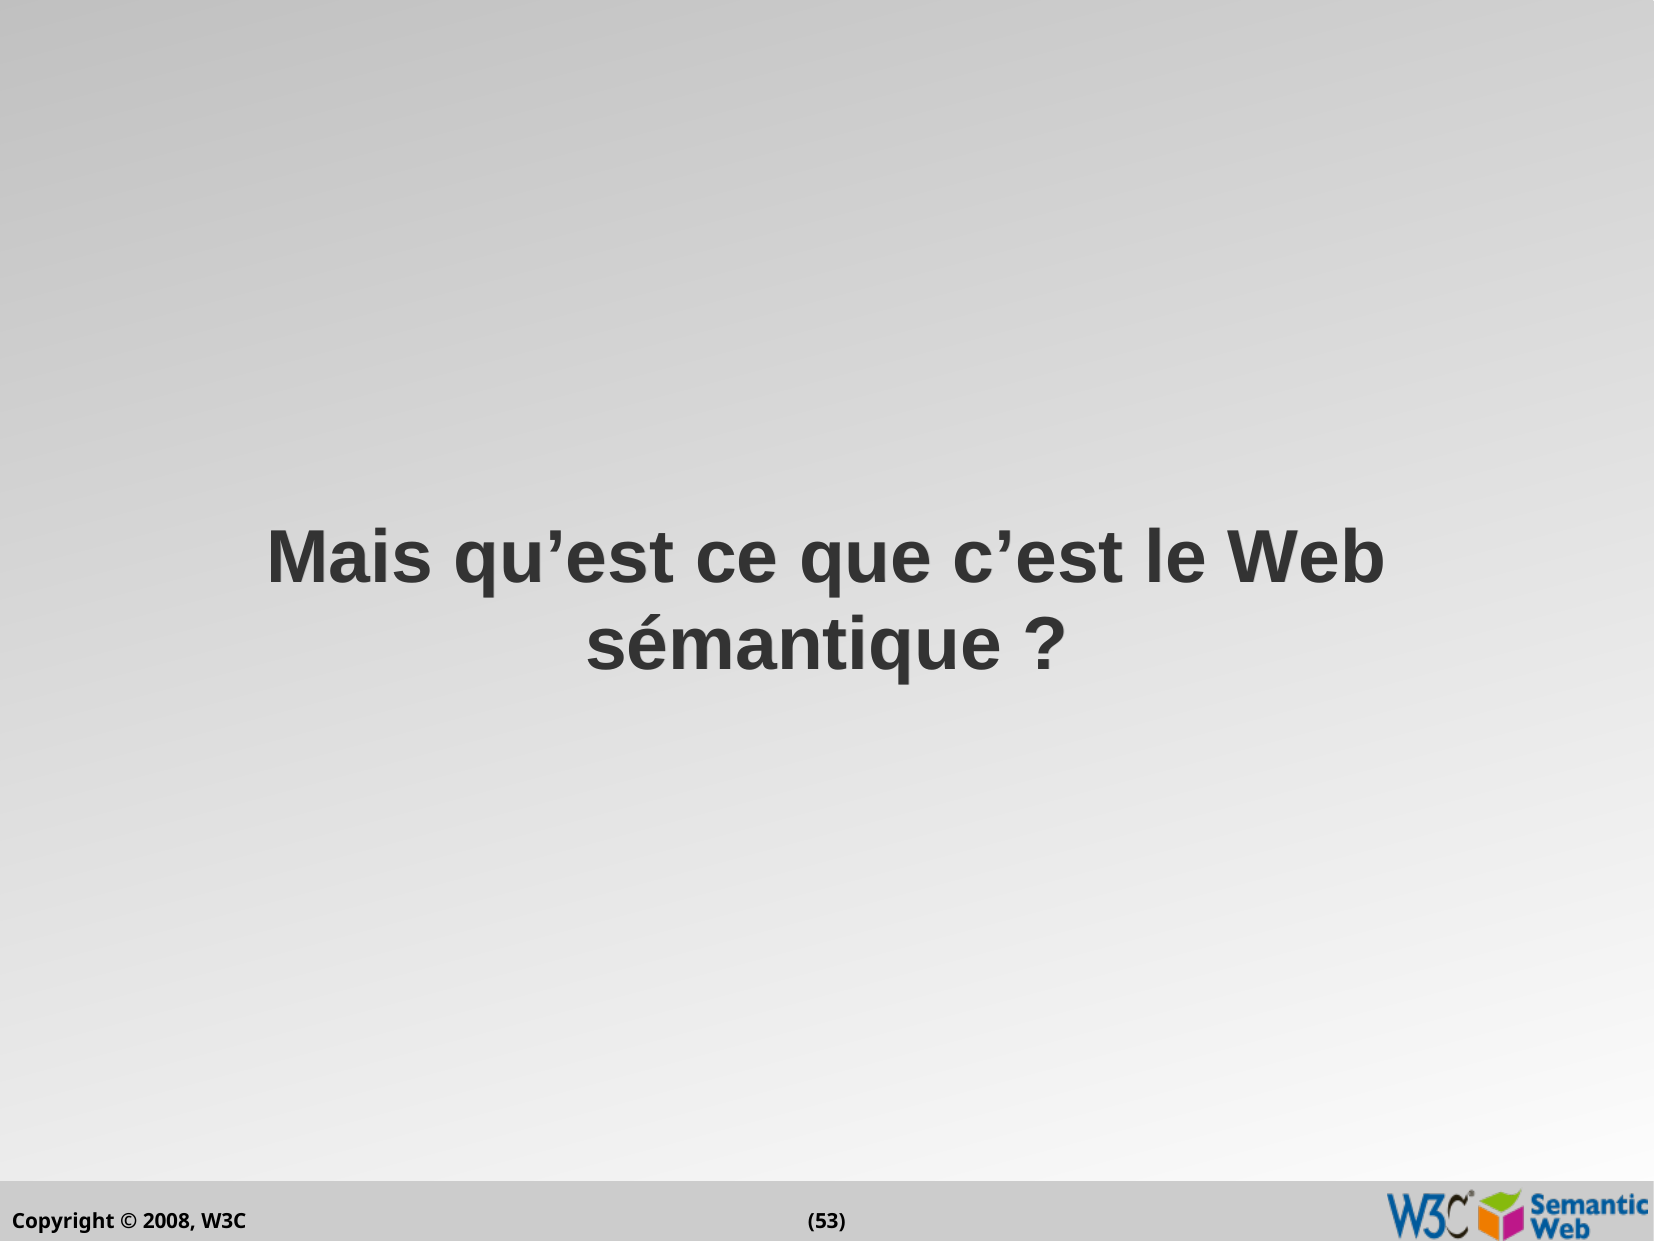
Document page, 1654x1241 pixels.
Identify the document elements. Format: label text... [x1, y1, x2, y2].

title Mais qu’est ce que c’est le Web sémantique ? [59, 512, 1595, 684]
picture [1387, 1187, 1648, 1241]
